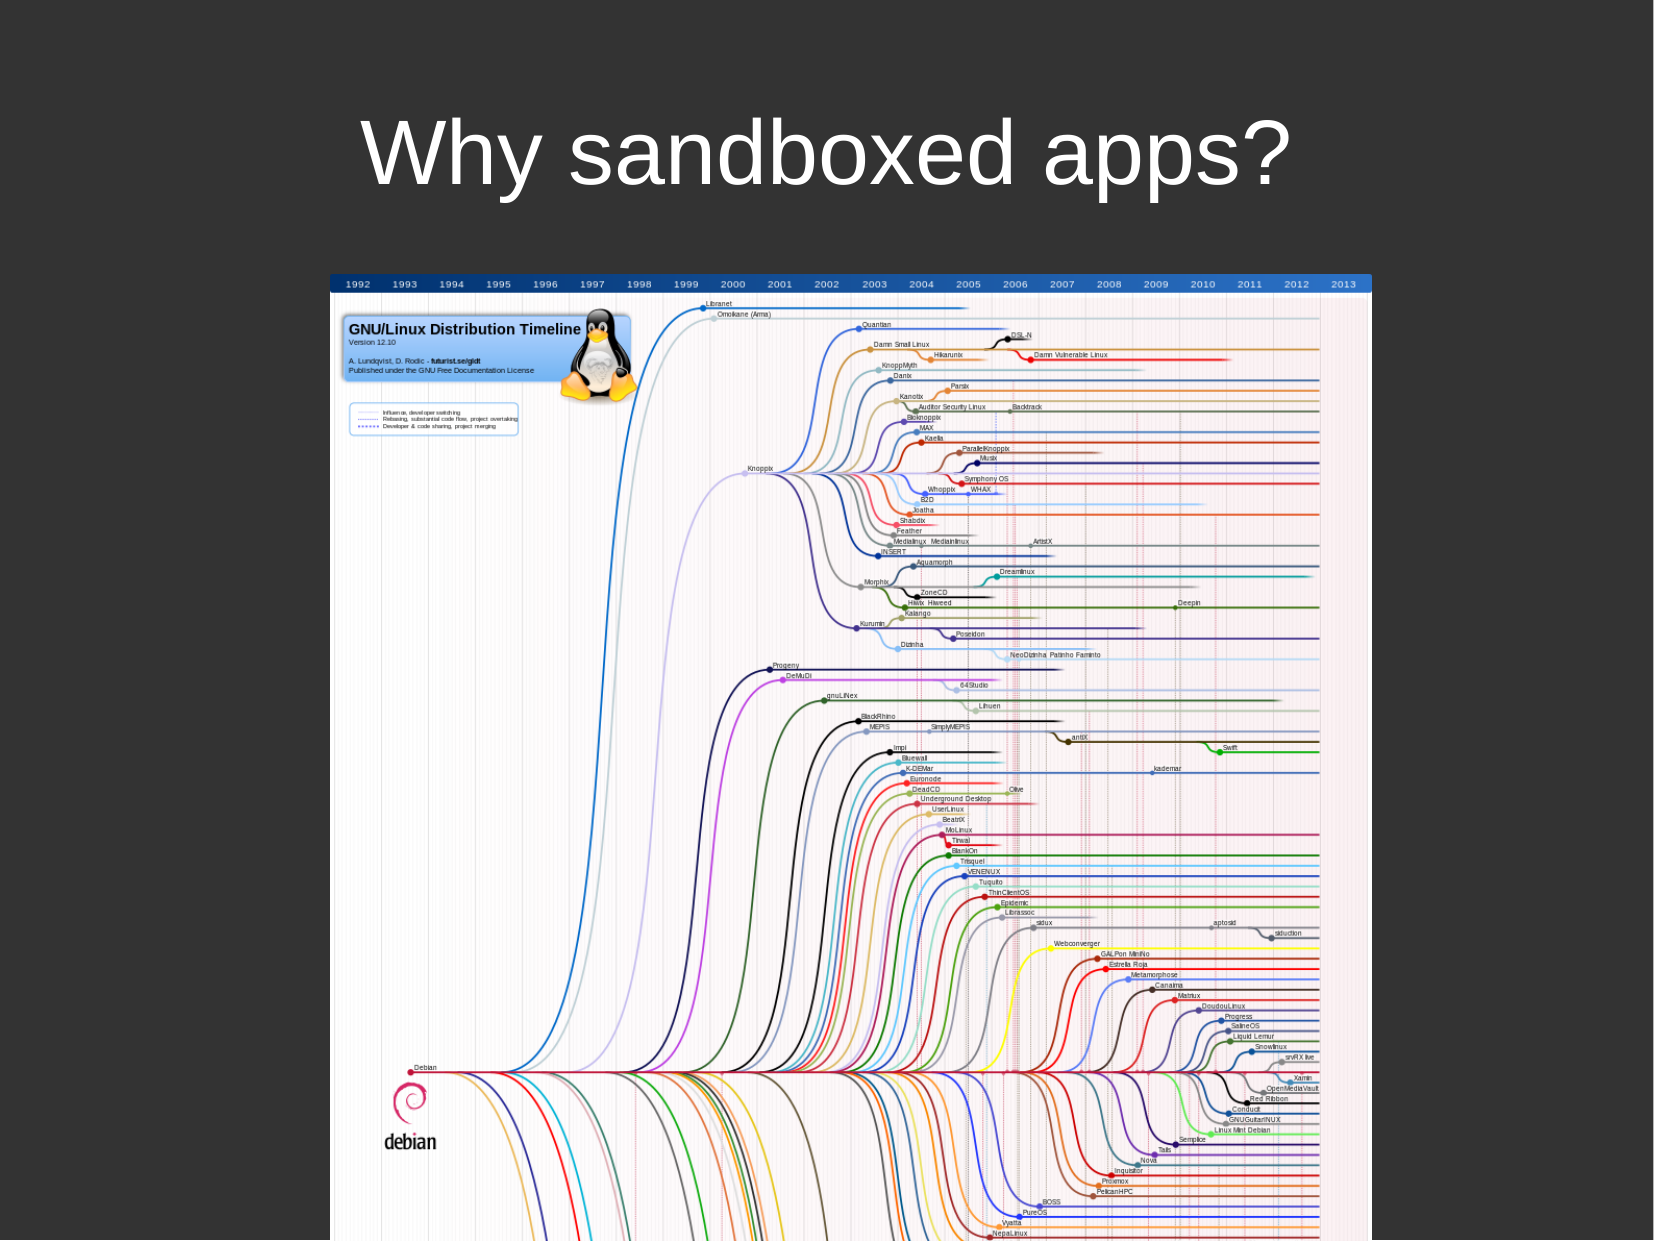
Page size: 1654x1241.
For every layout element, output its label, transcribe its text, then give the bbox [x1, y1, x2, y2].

title Why sandboxed apps? [82, 49, 1571, 257]
picture [330, 274, 1372, 1241]
